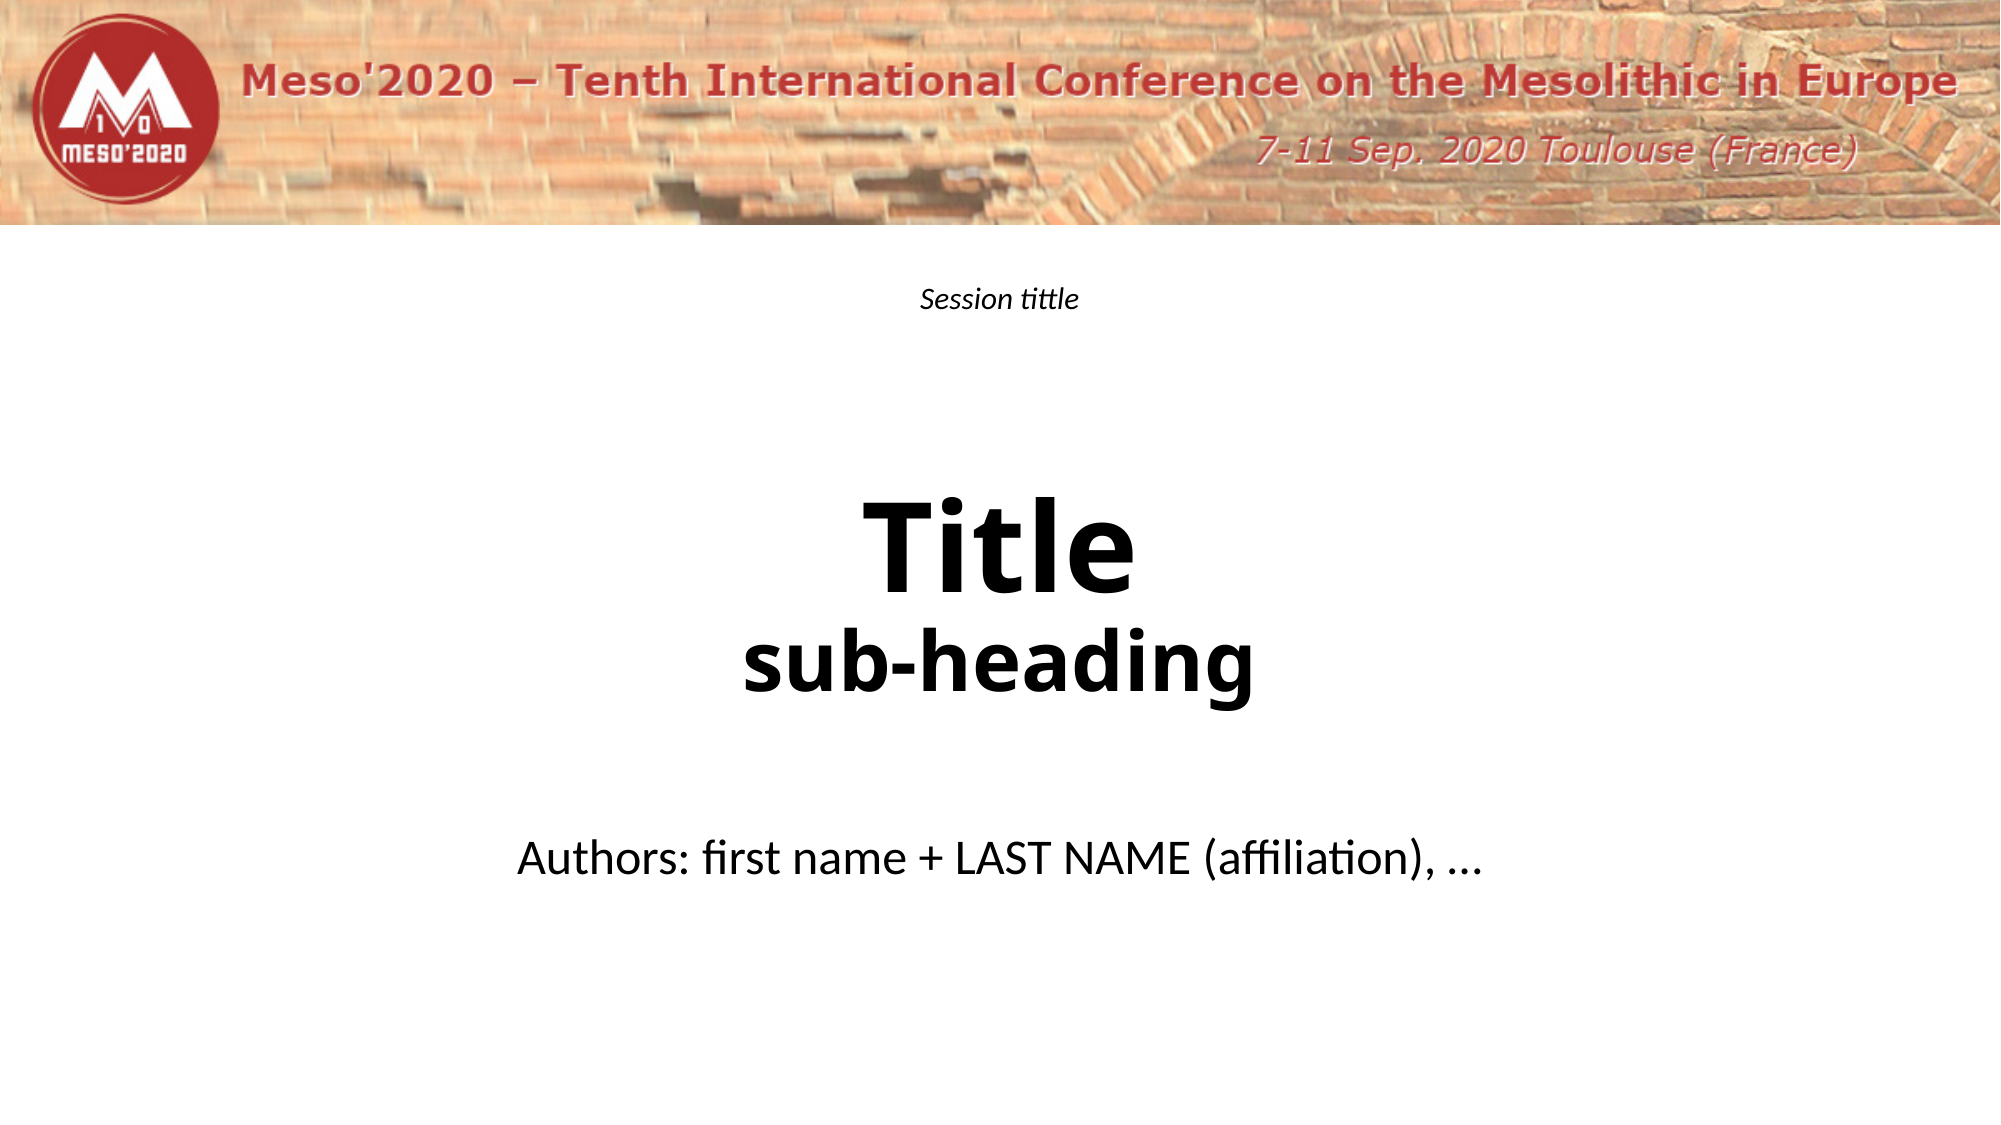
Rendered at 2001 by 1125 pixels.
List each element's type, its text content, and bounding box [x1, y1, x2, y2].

text_box Session tittle [0, 270, 2000, 323]
title Title sub-heading [249, 363, 1750, 717]
picture [0, 0, 2000, 225]
subtitle Authors: first name + LAST NAME (affiliation), … [249, 823, 1750, 1096]
